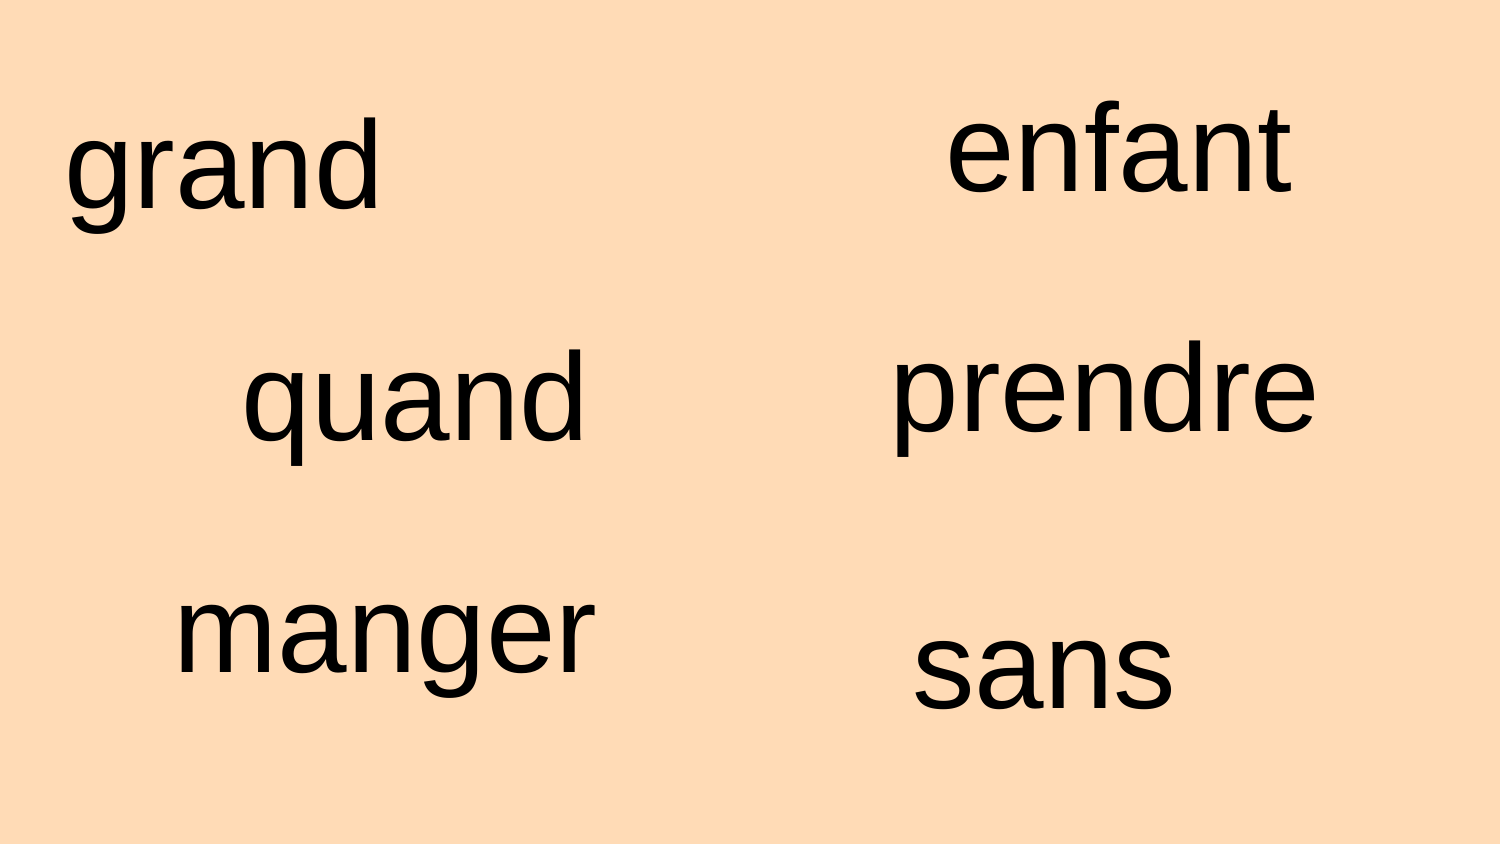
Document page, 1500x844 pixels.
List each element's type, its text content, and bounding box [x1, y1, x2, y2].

text_box manger [158, 532, 721, 718]
text_box quand [226, 300, 790, 486]
text_box grand [49, 68, 612, 254]
text_box prendre [874, 291, 1438, 476]
text_box sans [897, 568, 1460, 754]
text_box enfant [930, 51, 1493, 237]
